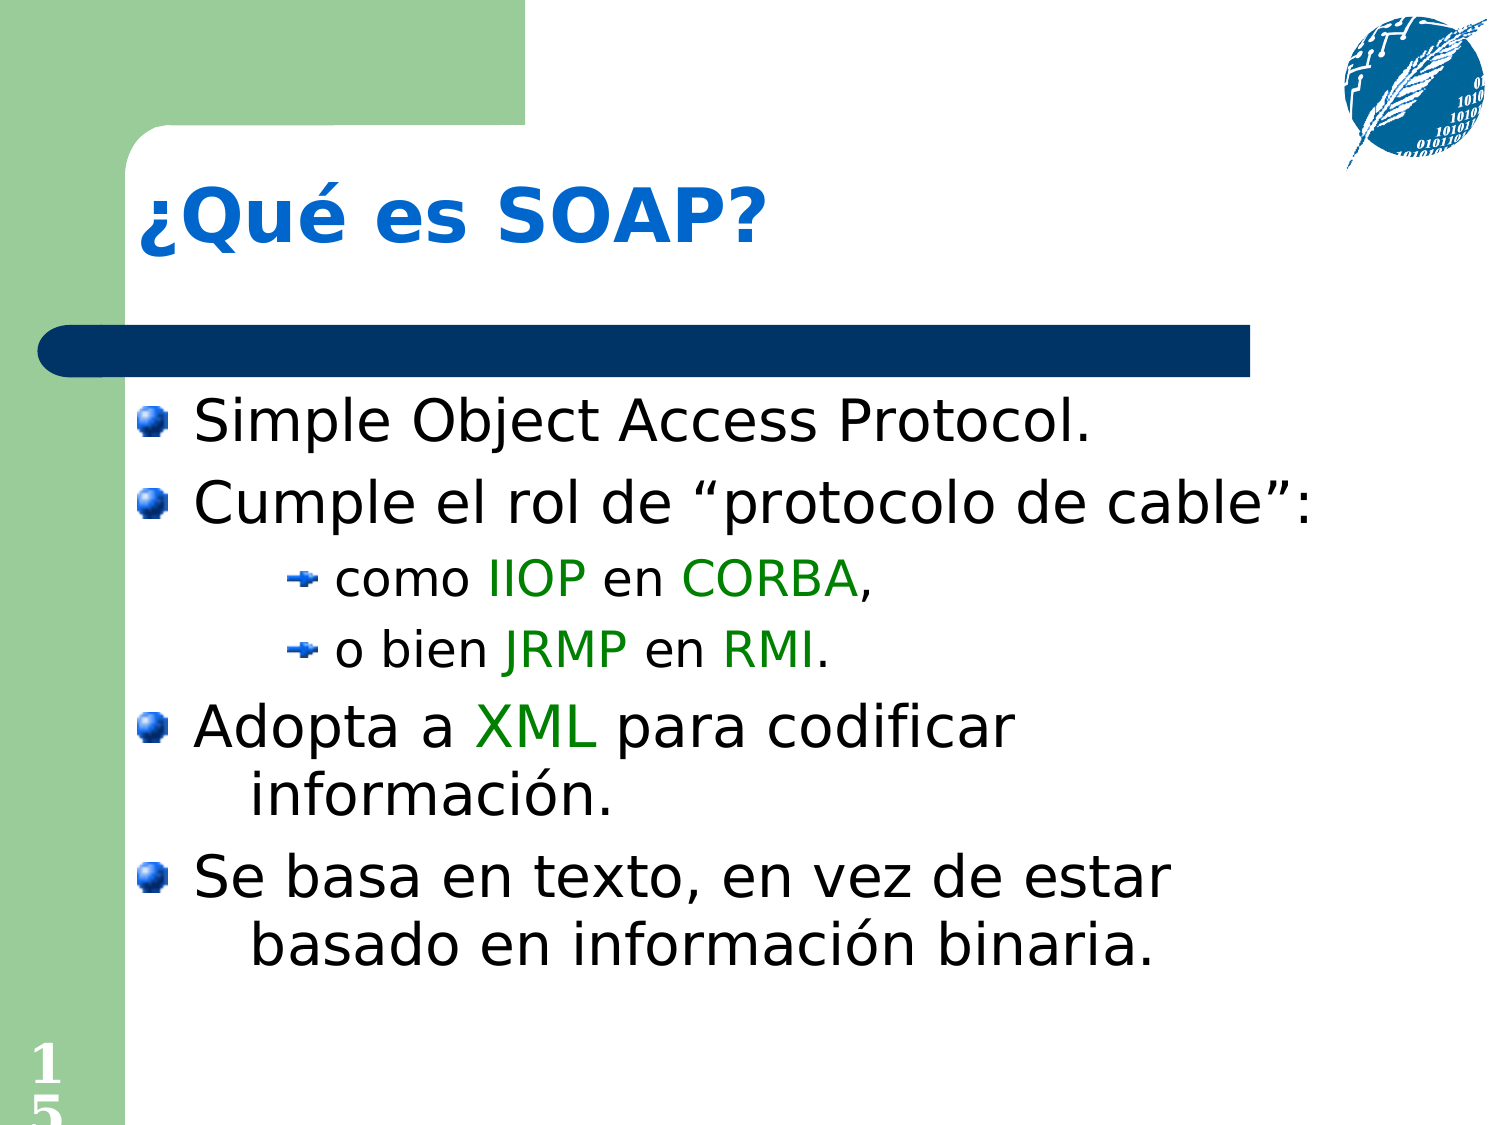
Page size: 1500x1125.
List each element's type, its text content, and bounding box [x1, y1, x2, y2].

picture [1436, 127, 1450, 136]
picture [1416, 140, 1425, 149]
title ¿Qué es SOAP? [136, 136, 1414, 301]
list Simple Object Access Protocol. Cumple el rol de “protocolo de cable”: como IIOP en CORBA, o bien JRMP en RMI. Adopta a XML para codificar información. Se basa en texto, en vez de estar basado en información binaria. [137, 387, 1400, 1045]
picture [1427, 138, 1431, 148]
picture [1341, 15, 1487, 172]
picture [1433, 139, 1440, 147]
